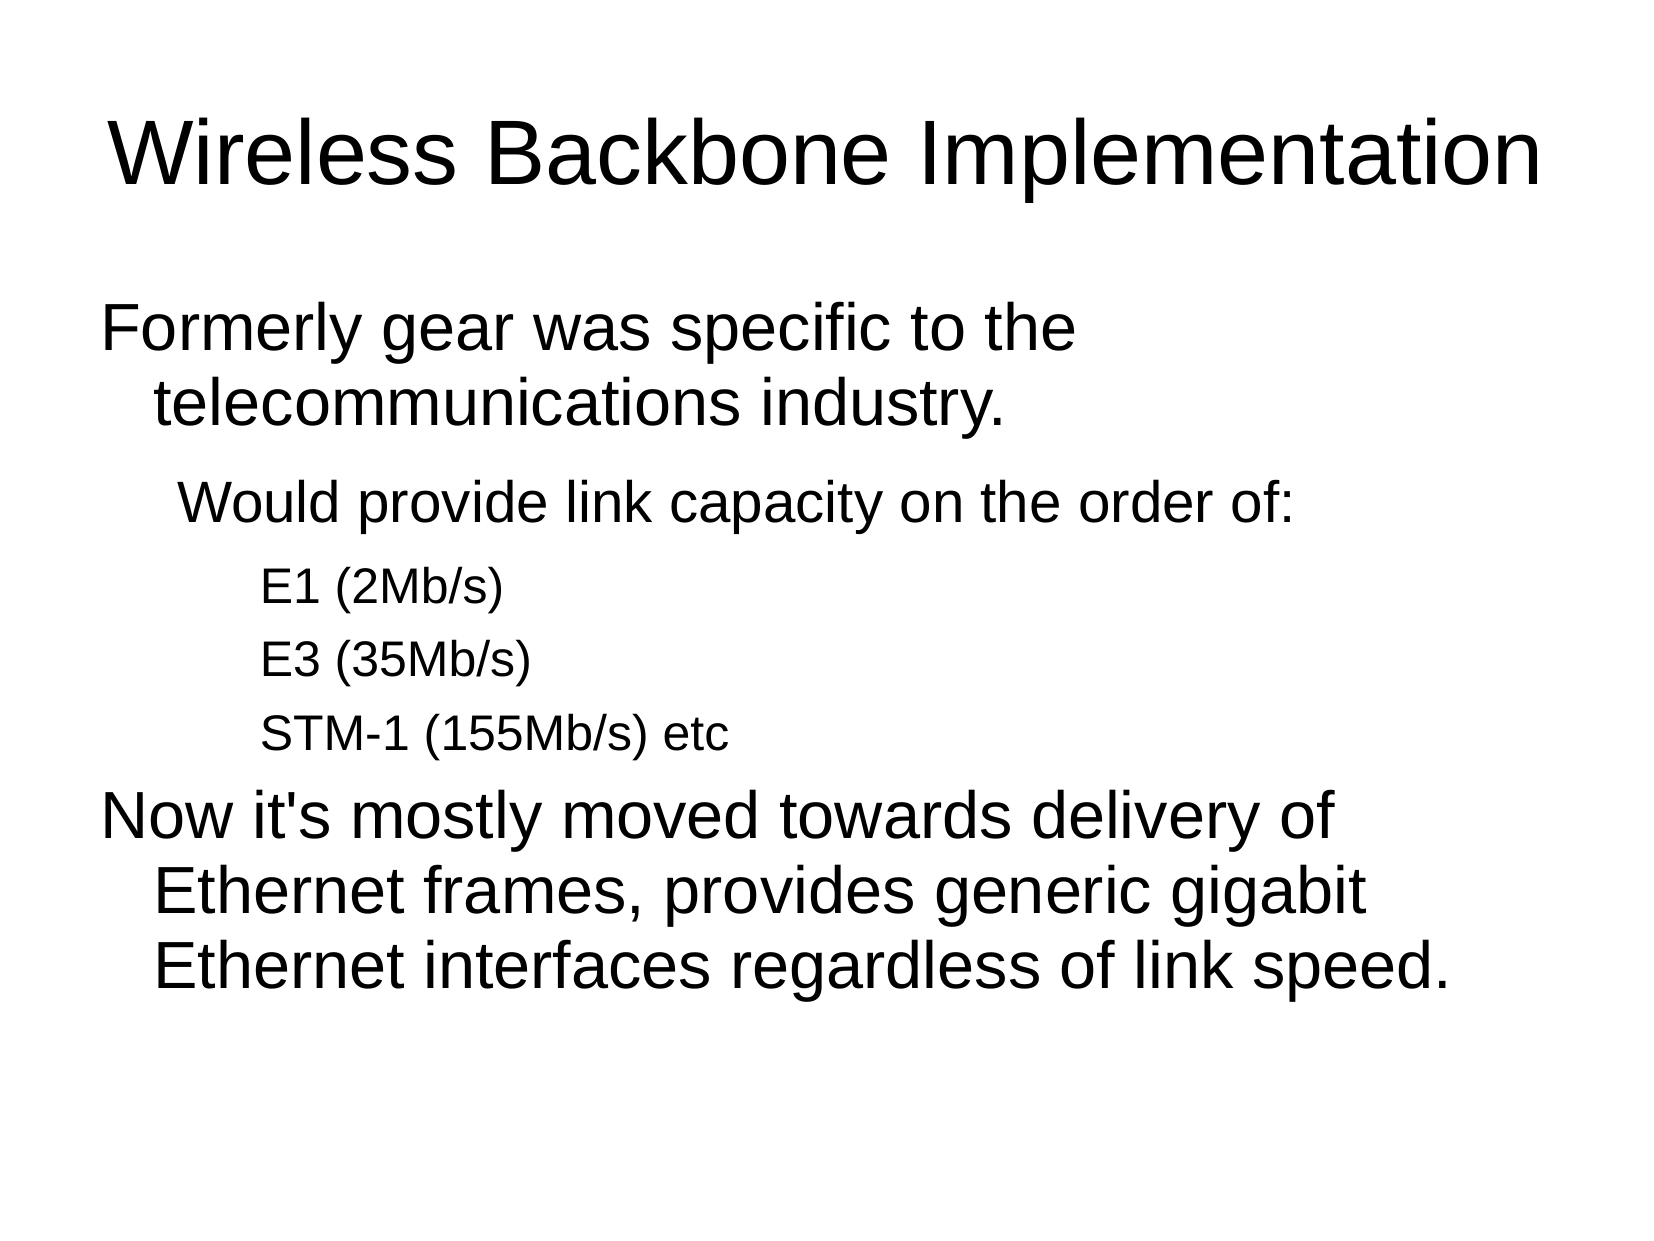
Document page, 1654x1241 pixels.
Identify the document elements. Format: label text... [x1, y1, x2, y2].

title Wireless Backbone Implementation [82, 56, 1571, 250]
list Formerly gear was specific to the telecommunications industry. Would provide link capacity on the order of: E1 (2Mb/s) E3 (35Mb/s) STM-1 (155Mb/s) etc Now it's mostly moved towards delivery of Ethernet frames, provides generic gigabit Ethernet interfaces regardless of link speed. [82, 290, 1571, 1094]
